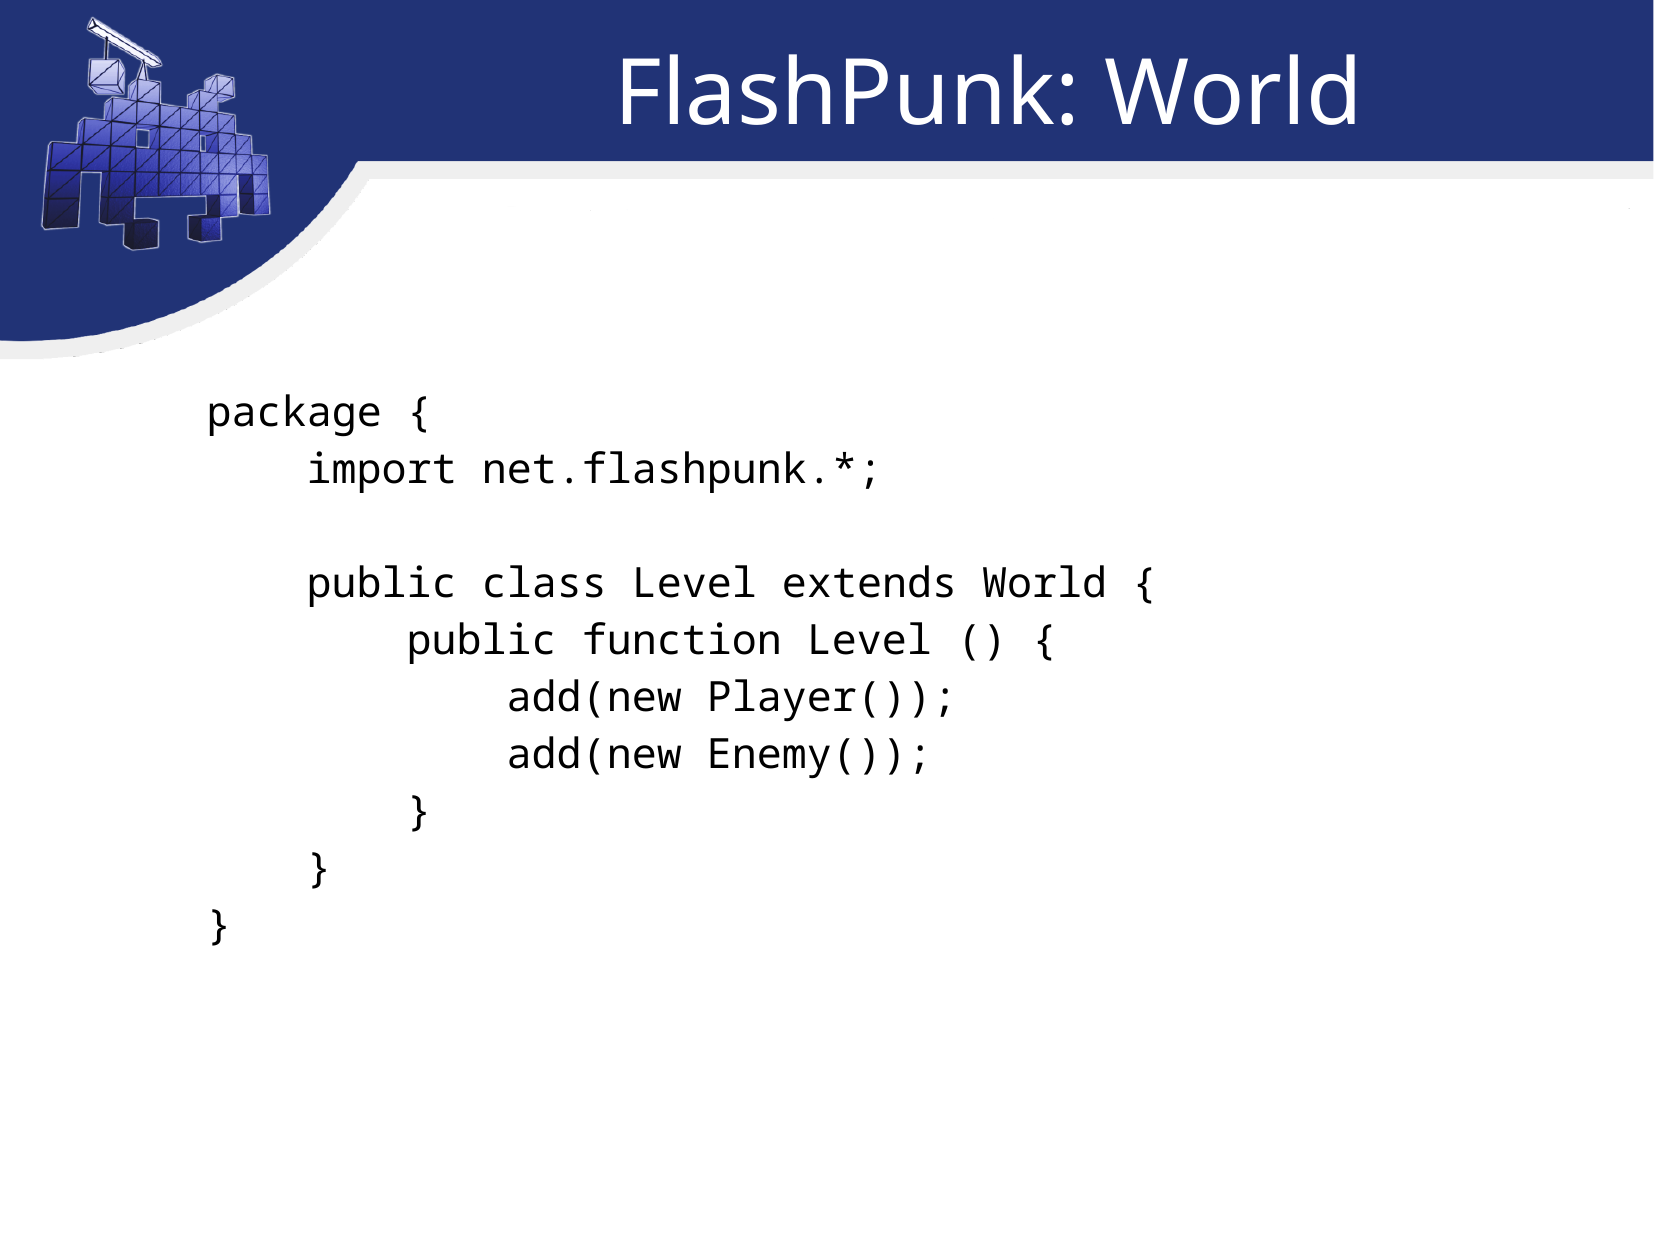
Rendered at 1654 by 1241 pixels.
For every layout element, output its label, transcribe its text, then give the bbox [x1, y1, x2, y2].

list package { import net.flashpunk.*; public class Level extends World { public function Level () { add(new Player()); add(new Enemy()); } } } [206, 324, 1595, 1078]
title FlashPunk: World [354, 35, 1625, 142]
picture [0, 0, 1654, 443]
